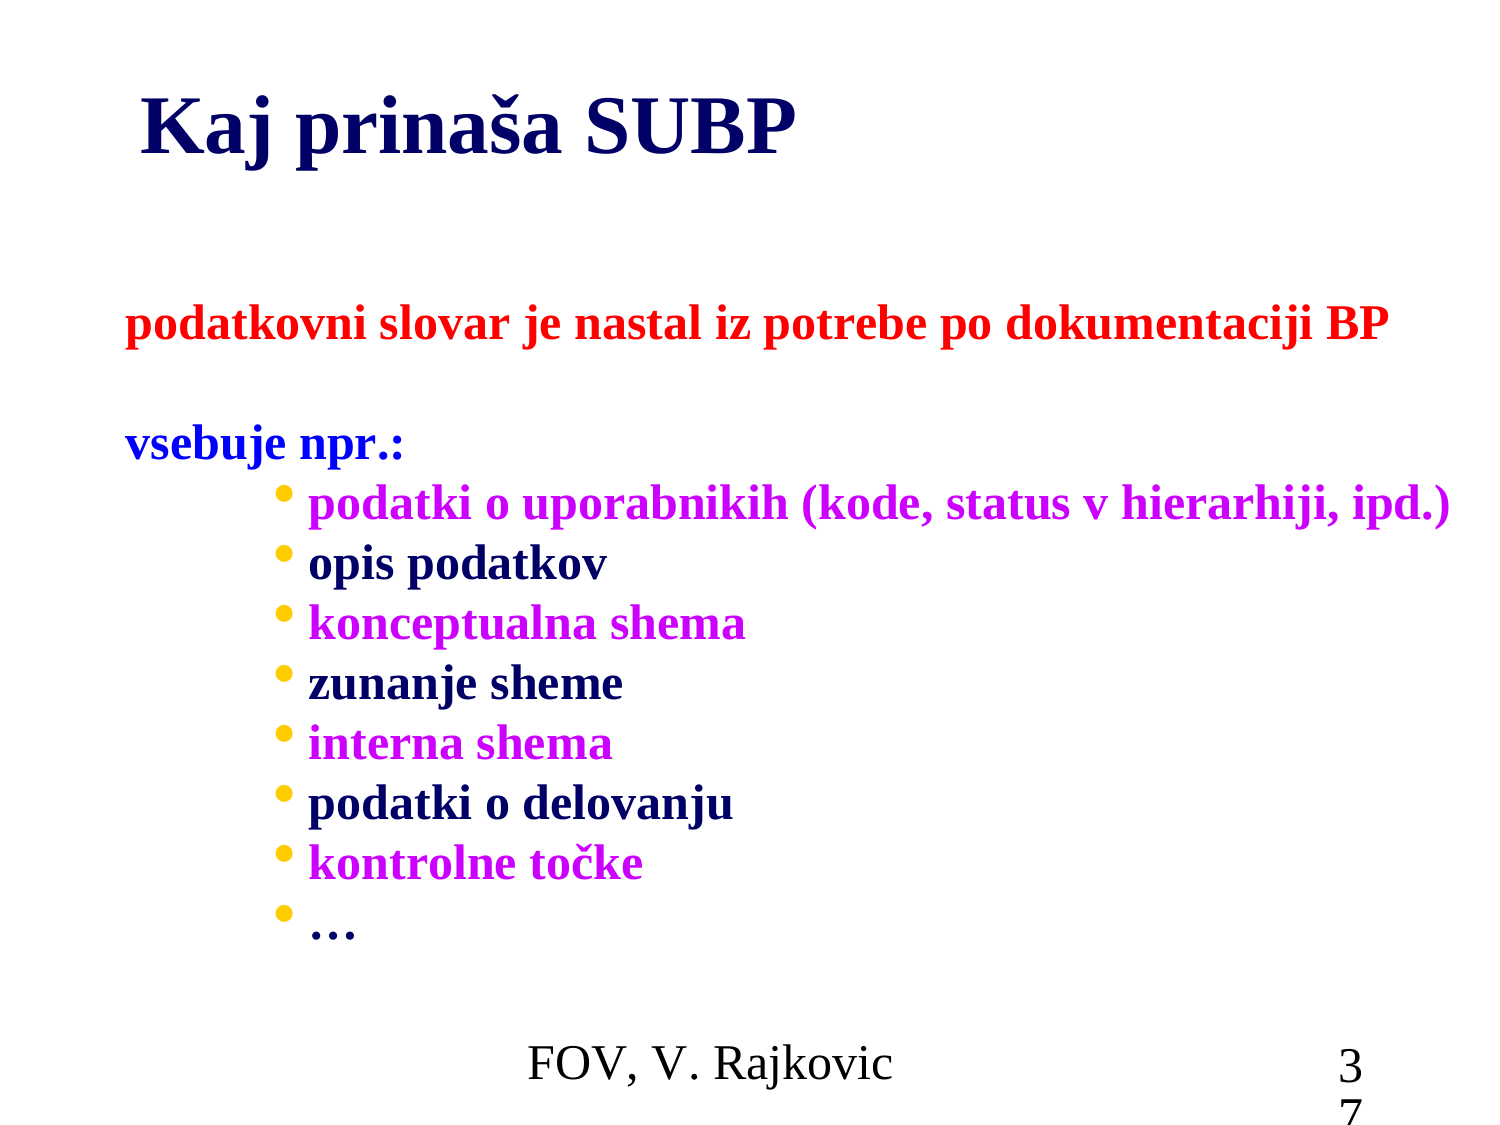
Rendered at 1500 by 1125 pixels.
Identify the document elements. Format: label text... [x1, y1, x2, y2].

text_box Kaj prinaša SUBP [125, 62, 813, 178]
text_box podatkovni slovar je nastal iz potrebe po dokumentaciji BP vsebuje npr.: podatki o uporabnikih (kode, status v hierarhiji, ipd.) opis podatkov konceptualna shema zunanje sheme interna shema podatki o delovanju kontrolne točke … [111, 281, 1467, 958]
